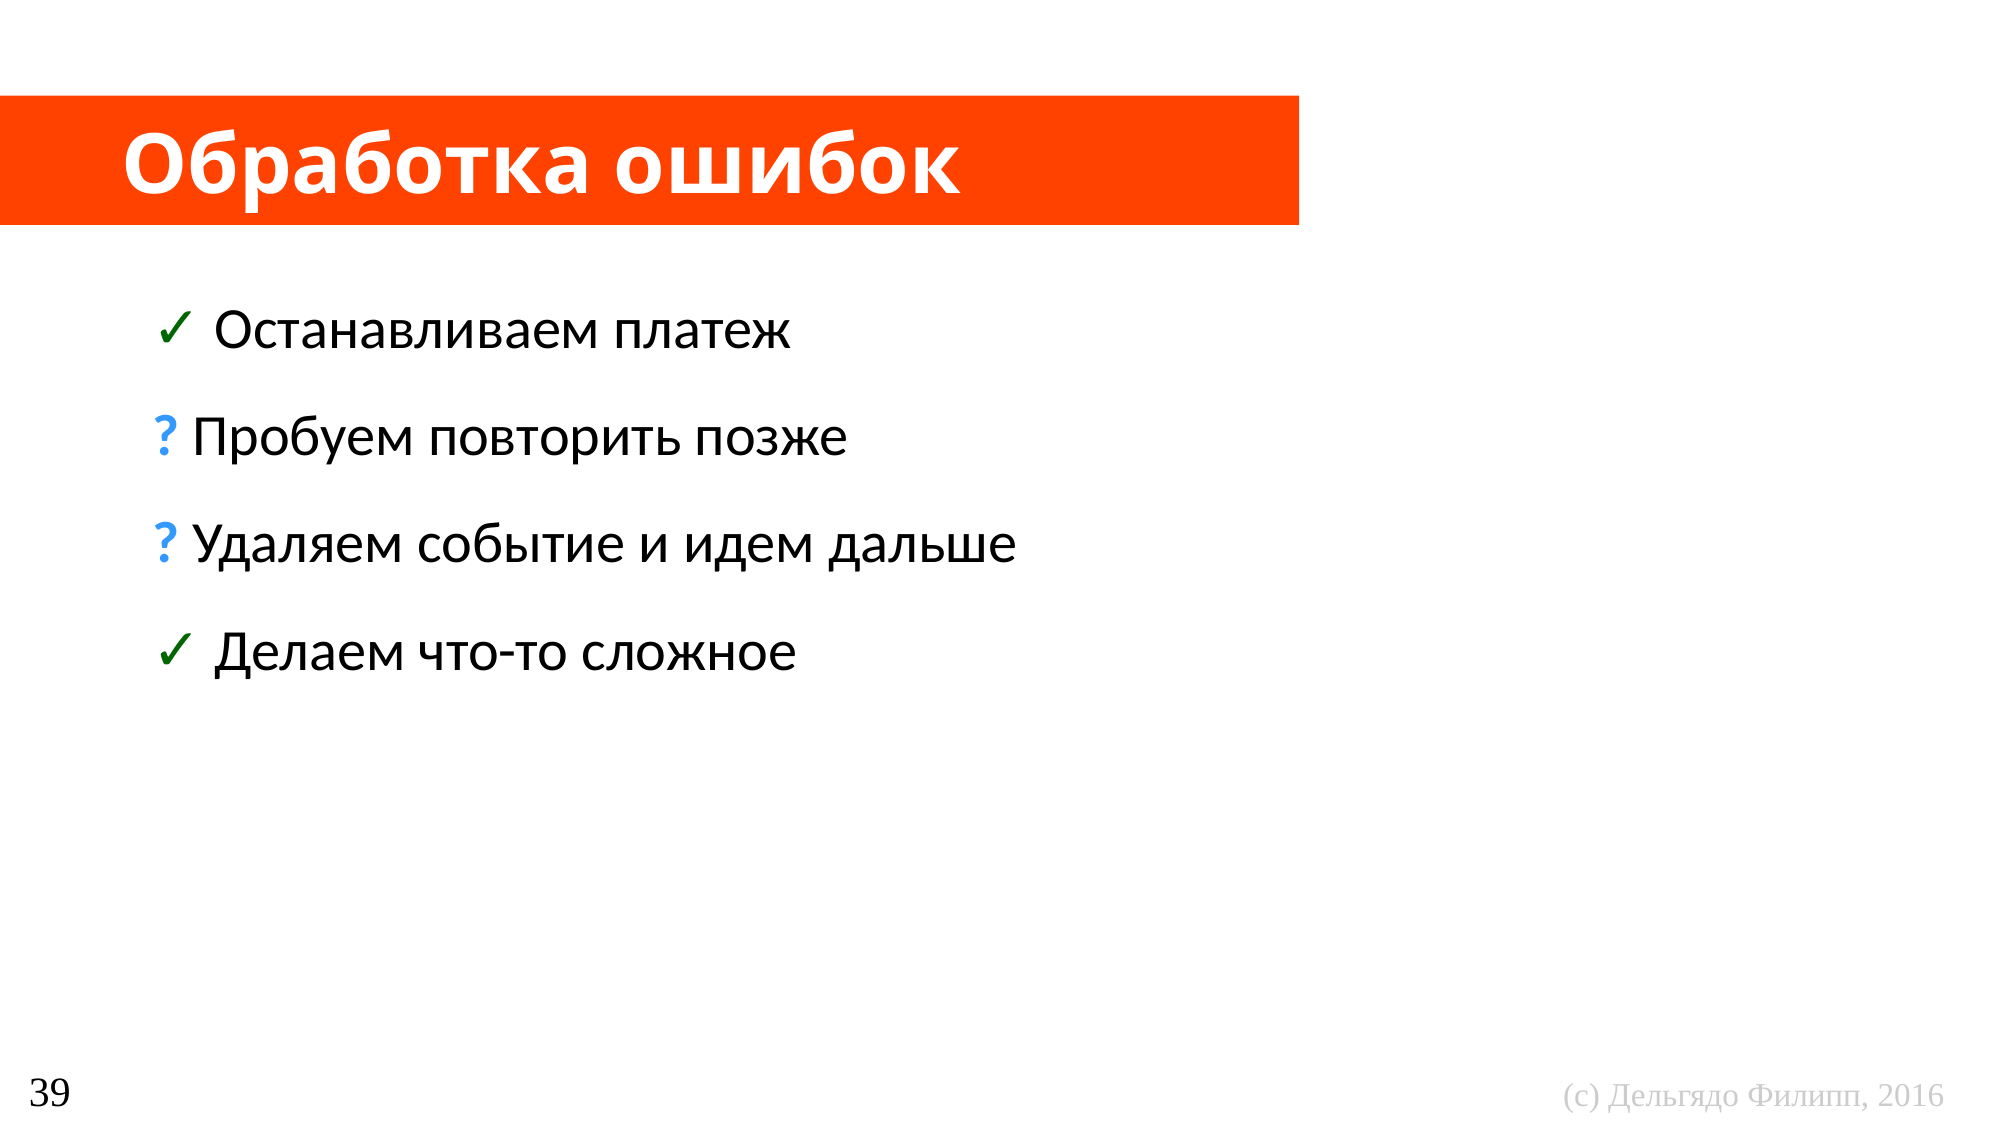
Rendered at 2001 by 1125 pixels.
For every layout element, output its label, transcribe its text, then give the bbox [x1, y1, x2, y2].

title Обработка ошибок [0, 95, 1300, 225]
list ✓ Останавливаем платеж ? Пробуем повторить позже ? Удаляем событие и идем дальше ✓ Делаем что-то сложное [137, 282, 1863, 1014]
